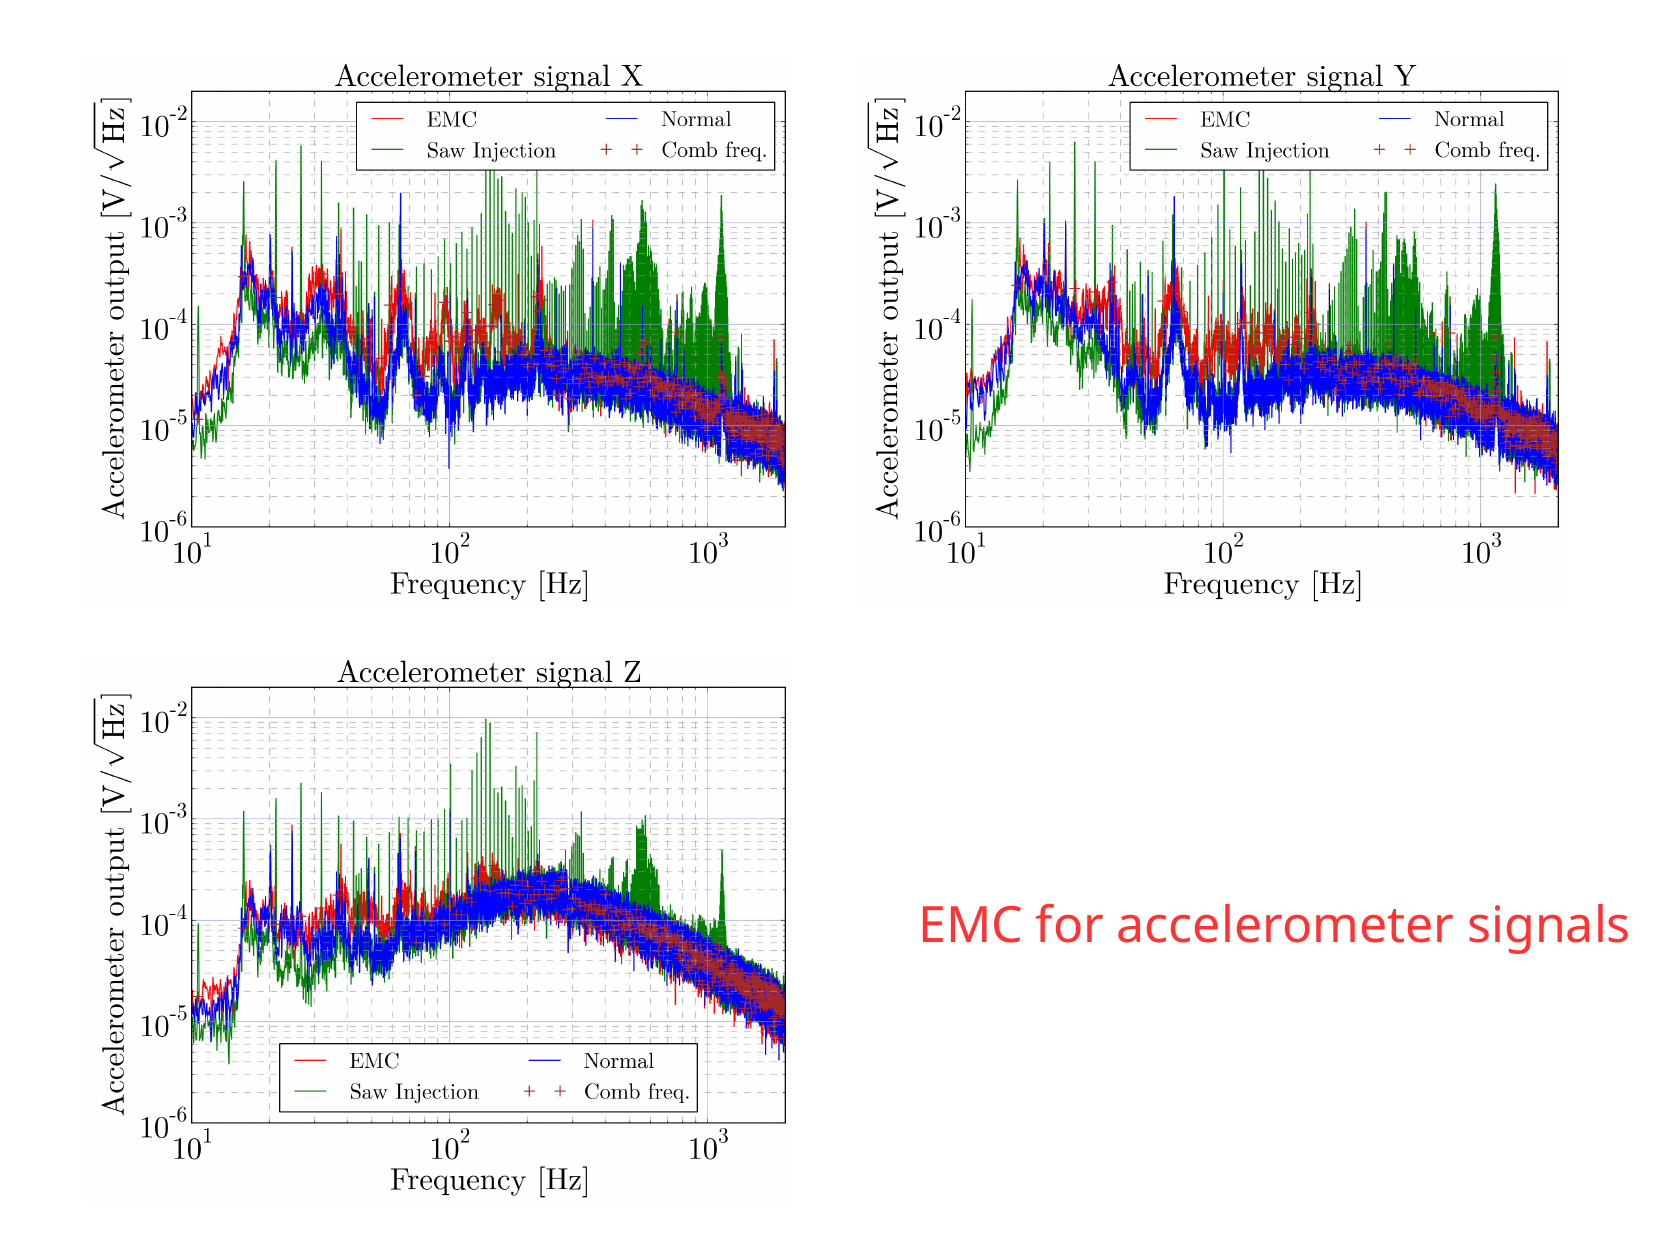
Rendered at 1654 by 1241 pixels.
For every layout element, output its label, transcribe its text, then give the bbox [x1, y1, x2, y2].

picture [82, 653, 792, 1205]
picture [856, 57, 1565, 609]
text_box EMC for accelerometer signals [903, 881, 1595, 957]
picture [82, 57, 792, 609]
